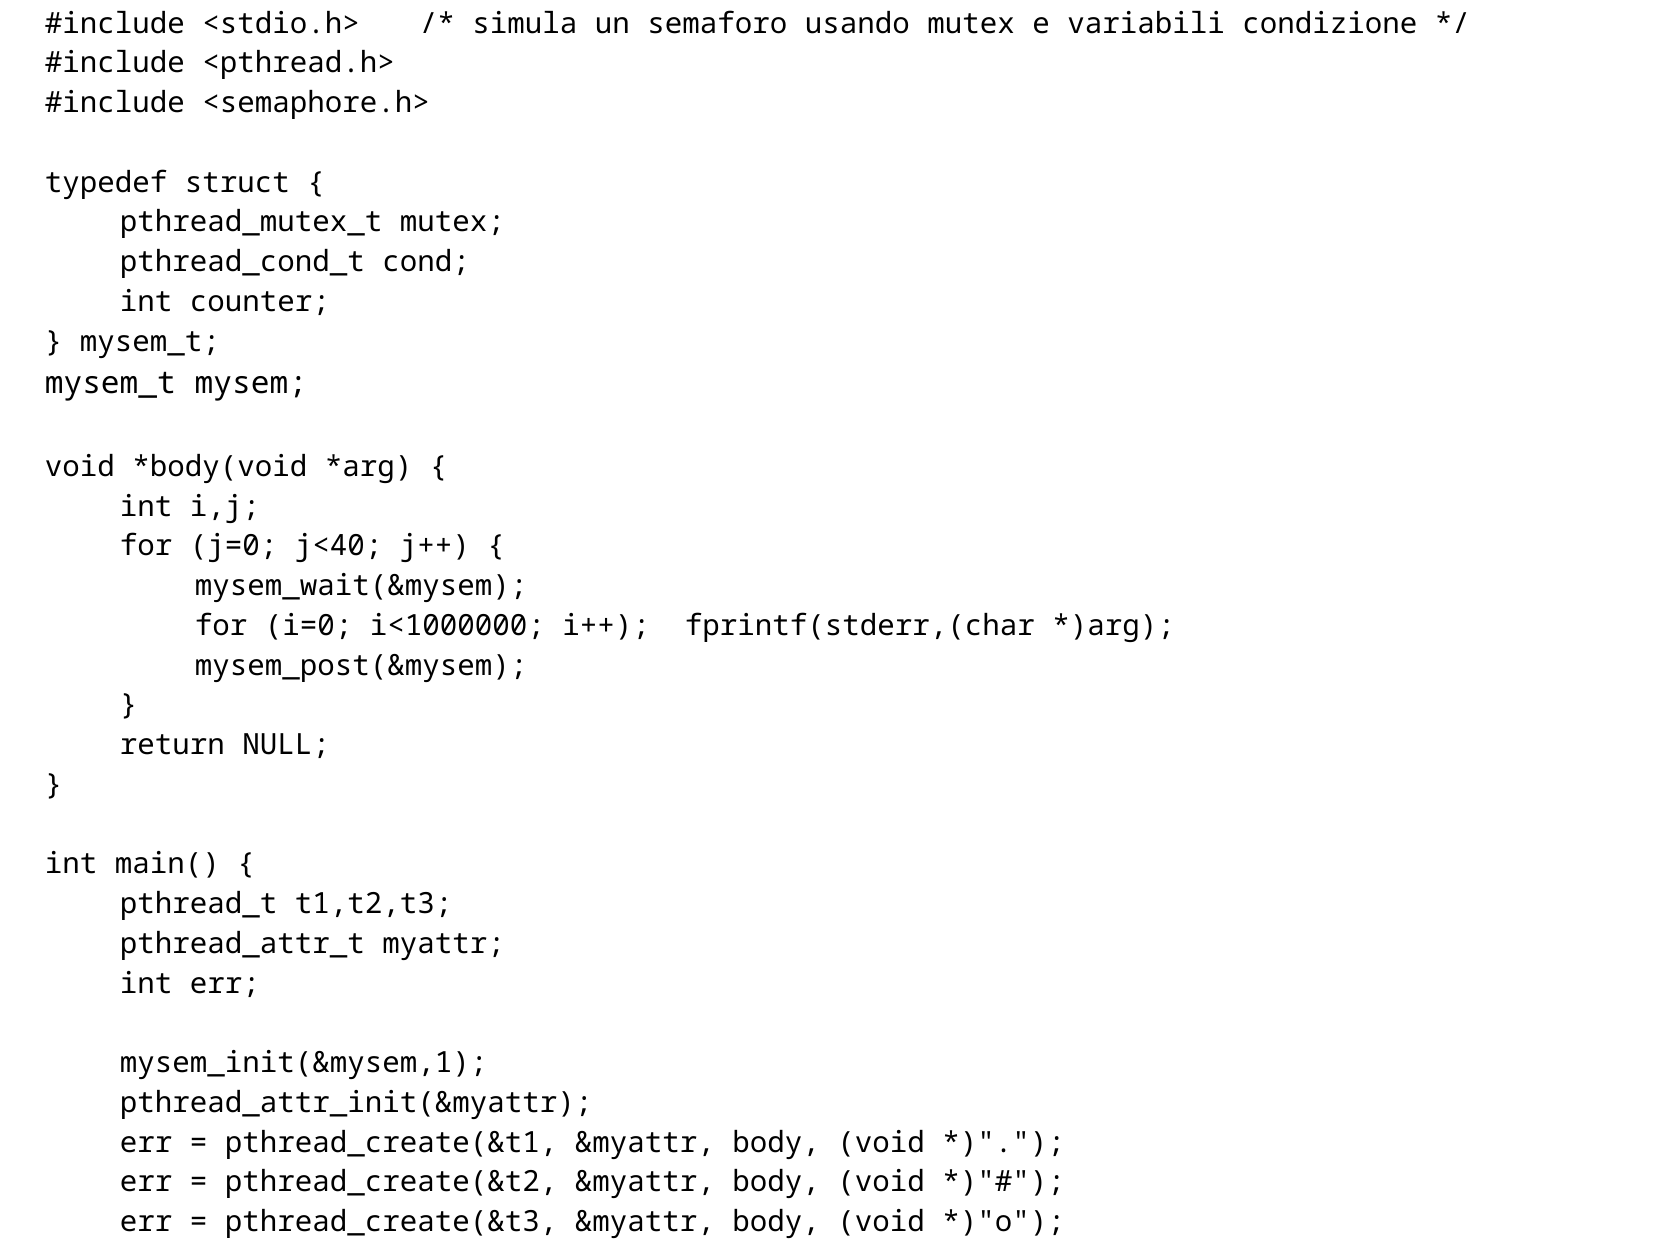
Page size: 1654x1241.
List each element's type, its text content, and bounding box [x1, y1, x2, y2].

text_box #include <stdio.h> /* simula un semaforo usando mutex e variabili condizione */ #include <pthread.h> #include <semaphore.h> typedef struct { pthread_mutex_t mutex; pthread_cond_t cond; int counter; } mysem_t; mysem_t mysem; void *body(void *arg) { int i,j; for (j=0; j<40; j++) { mysem_wait(&mysem); for (i=0; i<1000000; i++); fprintf(stderr,(char *)arg); mysem_post(&mysem); } return NULL; } int main() { pthread_t t1,t2,t3; pthread_attr_t myattr; int err; mysem_init(&mysem,1); pthread_attr_init(&myattr); err = pthread_create(&t1, &myattr, body, (void *)"."); err = pthread_create(&t2, &myattr, body, (void *)"#"); err = pthread_create(&t3, &myattr, body, (void *)"o"); pthread_attr_destroy(&myattr); pthread_join(t1, NULL); pthread_join(t2, NULL); pthread_join(t3, NULL); printf("\n"); return 0; } [30, 0, 1654, 1239]
